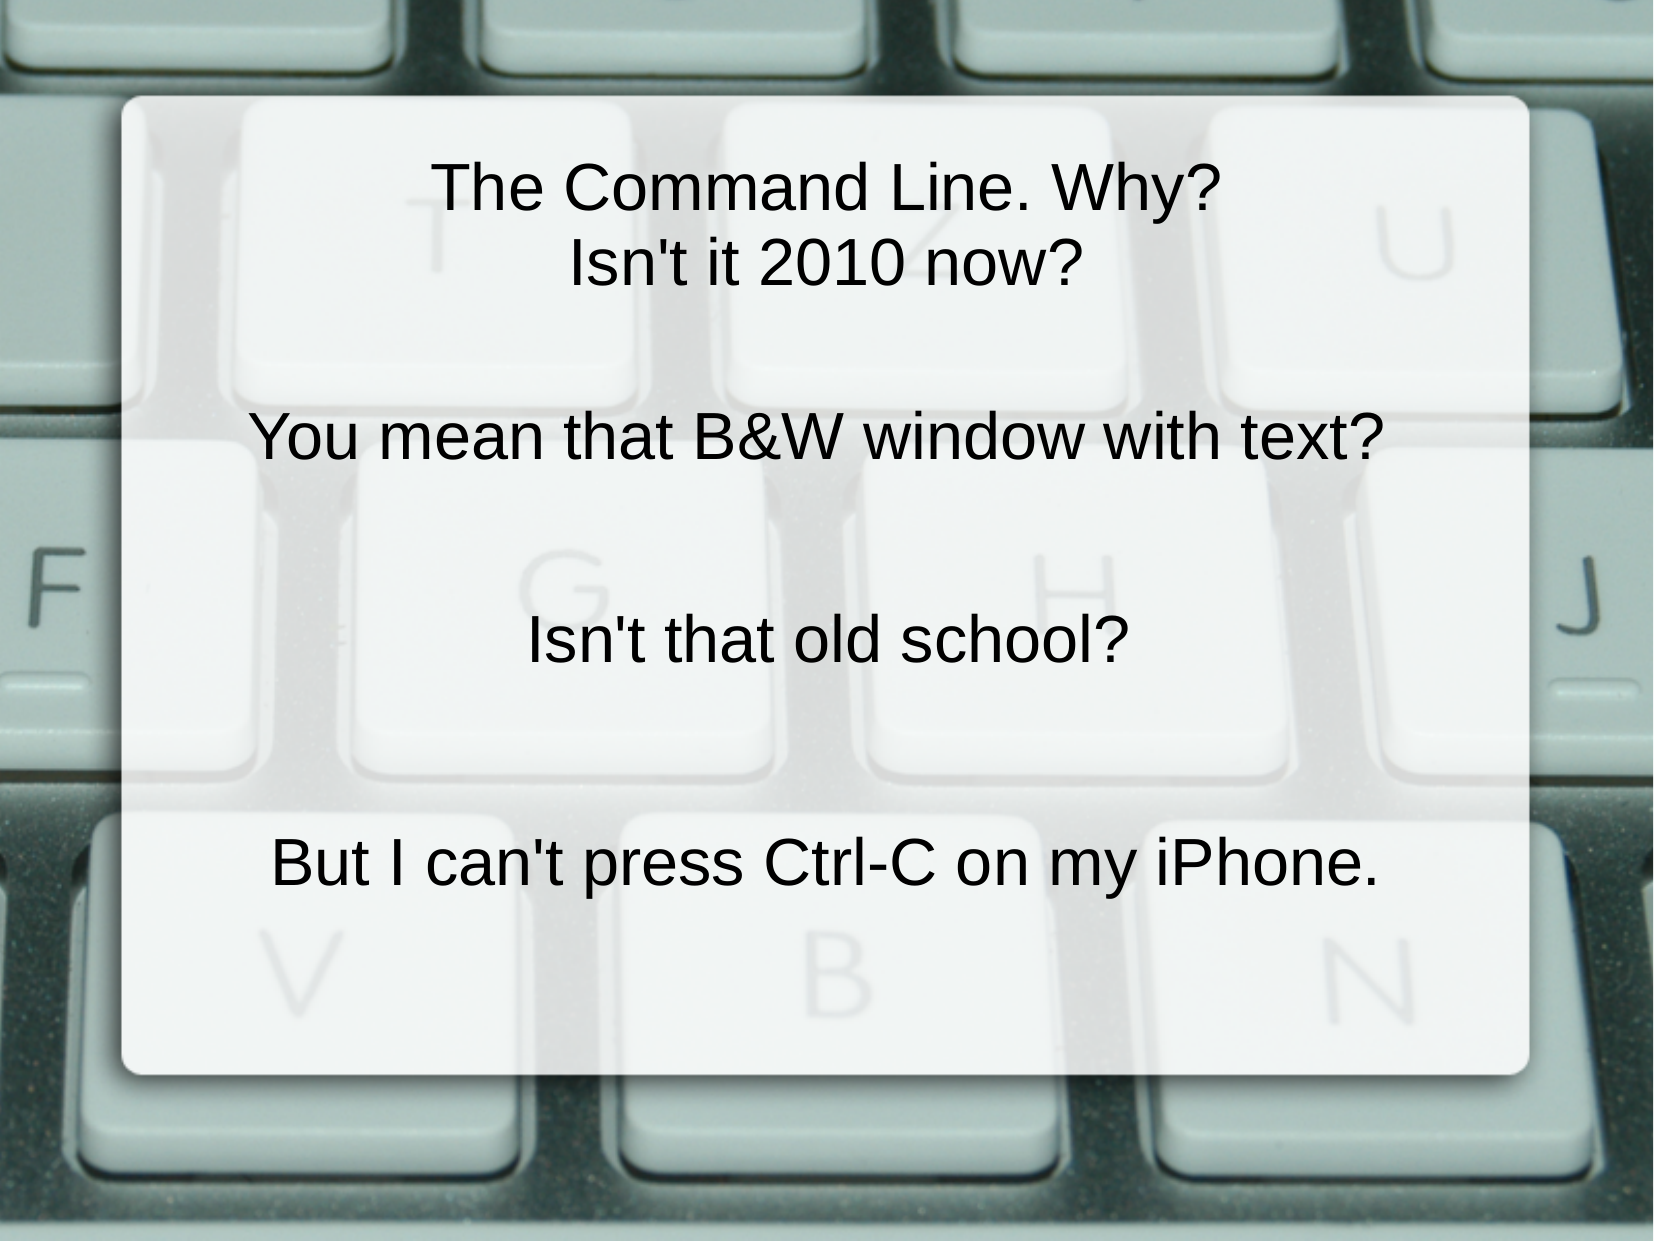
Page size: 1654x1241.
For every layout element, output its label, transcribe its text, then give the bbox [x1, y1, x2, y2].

text_box You mean that B&W window with text? [232, 391, 1416, 488]
text_box The Command Line. Why? Isn't it 2010 now? [396, 150, 1257, 300]
picture [0, 0, 1654, 1241]
text_box But I can't press Ctrl-C on my iPhone. [236, 825, 1417, 901]
text_box Isn't that old school? [492, 602, 1165, 678]
